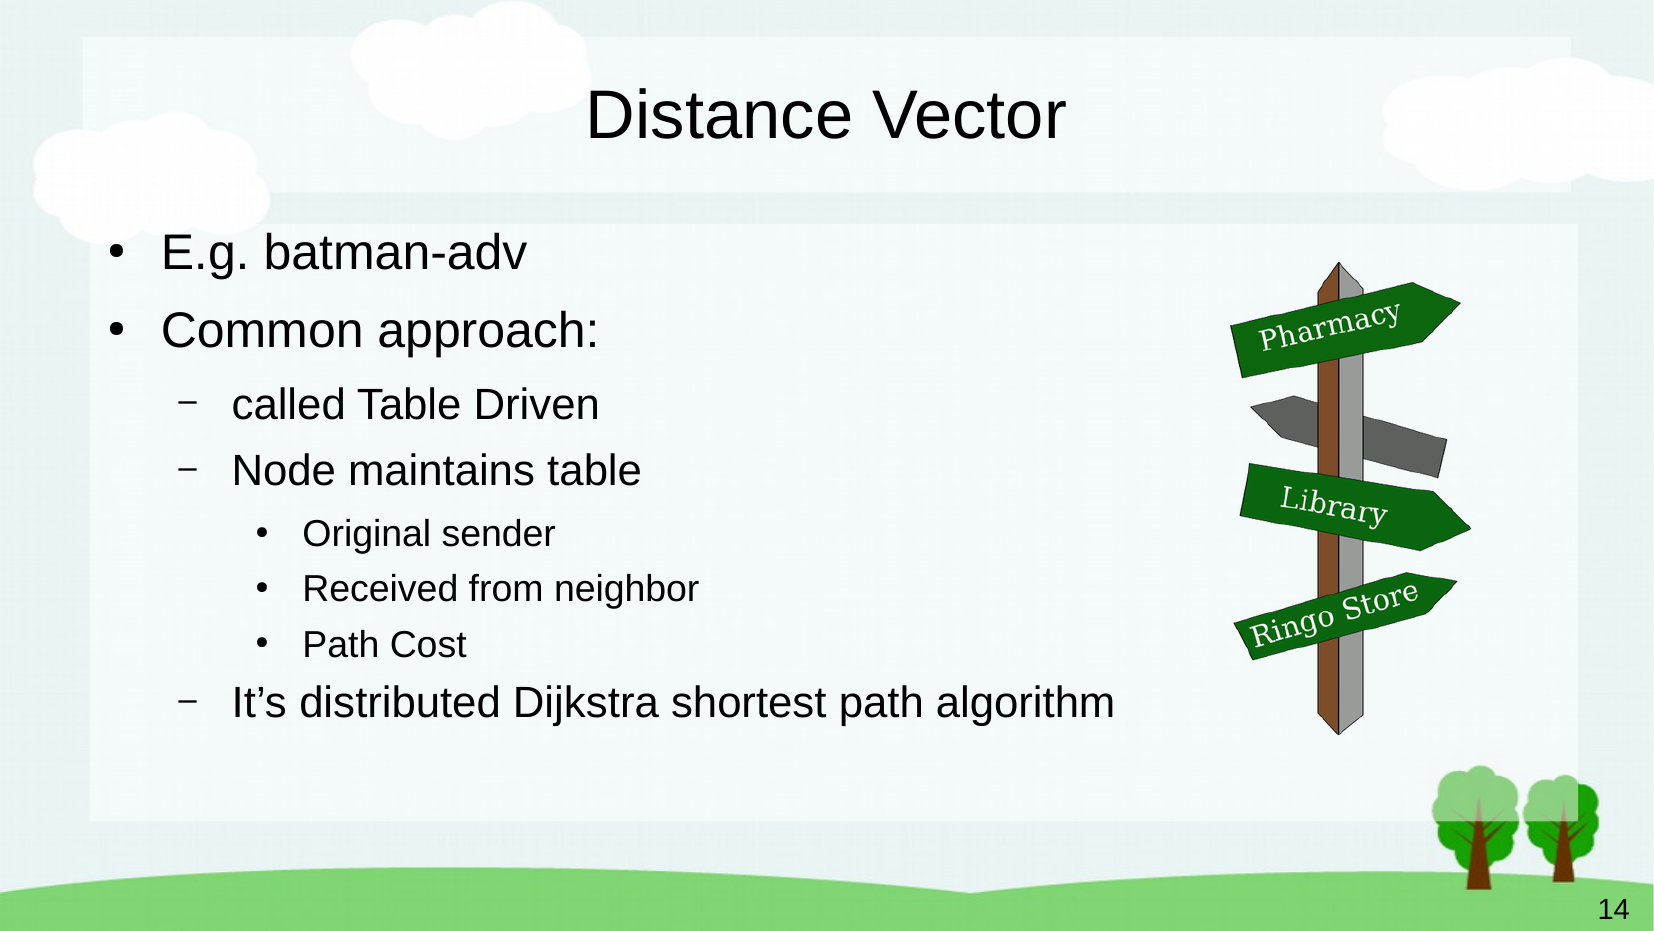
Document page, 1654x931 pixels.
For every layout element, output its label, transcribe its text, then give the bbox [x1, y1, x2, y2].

picture [0, 0, 1654, 931]
list E.g. batman-adv Common approach: called Table Driven Node maintains table Original sender Received from neighbor Path Cost It’s distributed Dijkstra shortest path algorithm [90, 223, 1579, 822]
title Distance Vector [82, 37, 1571, 193]
